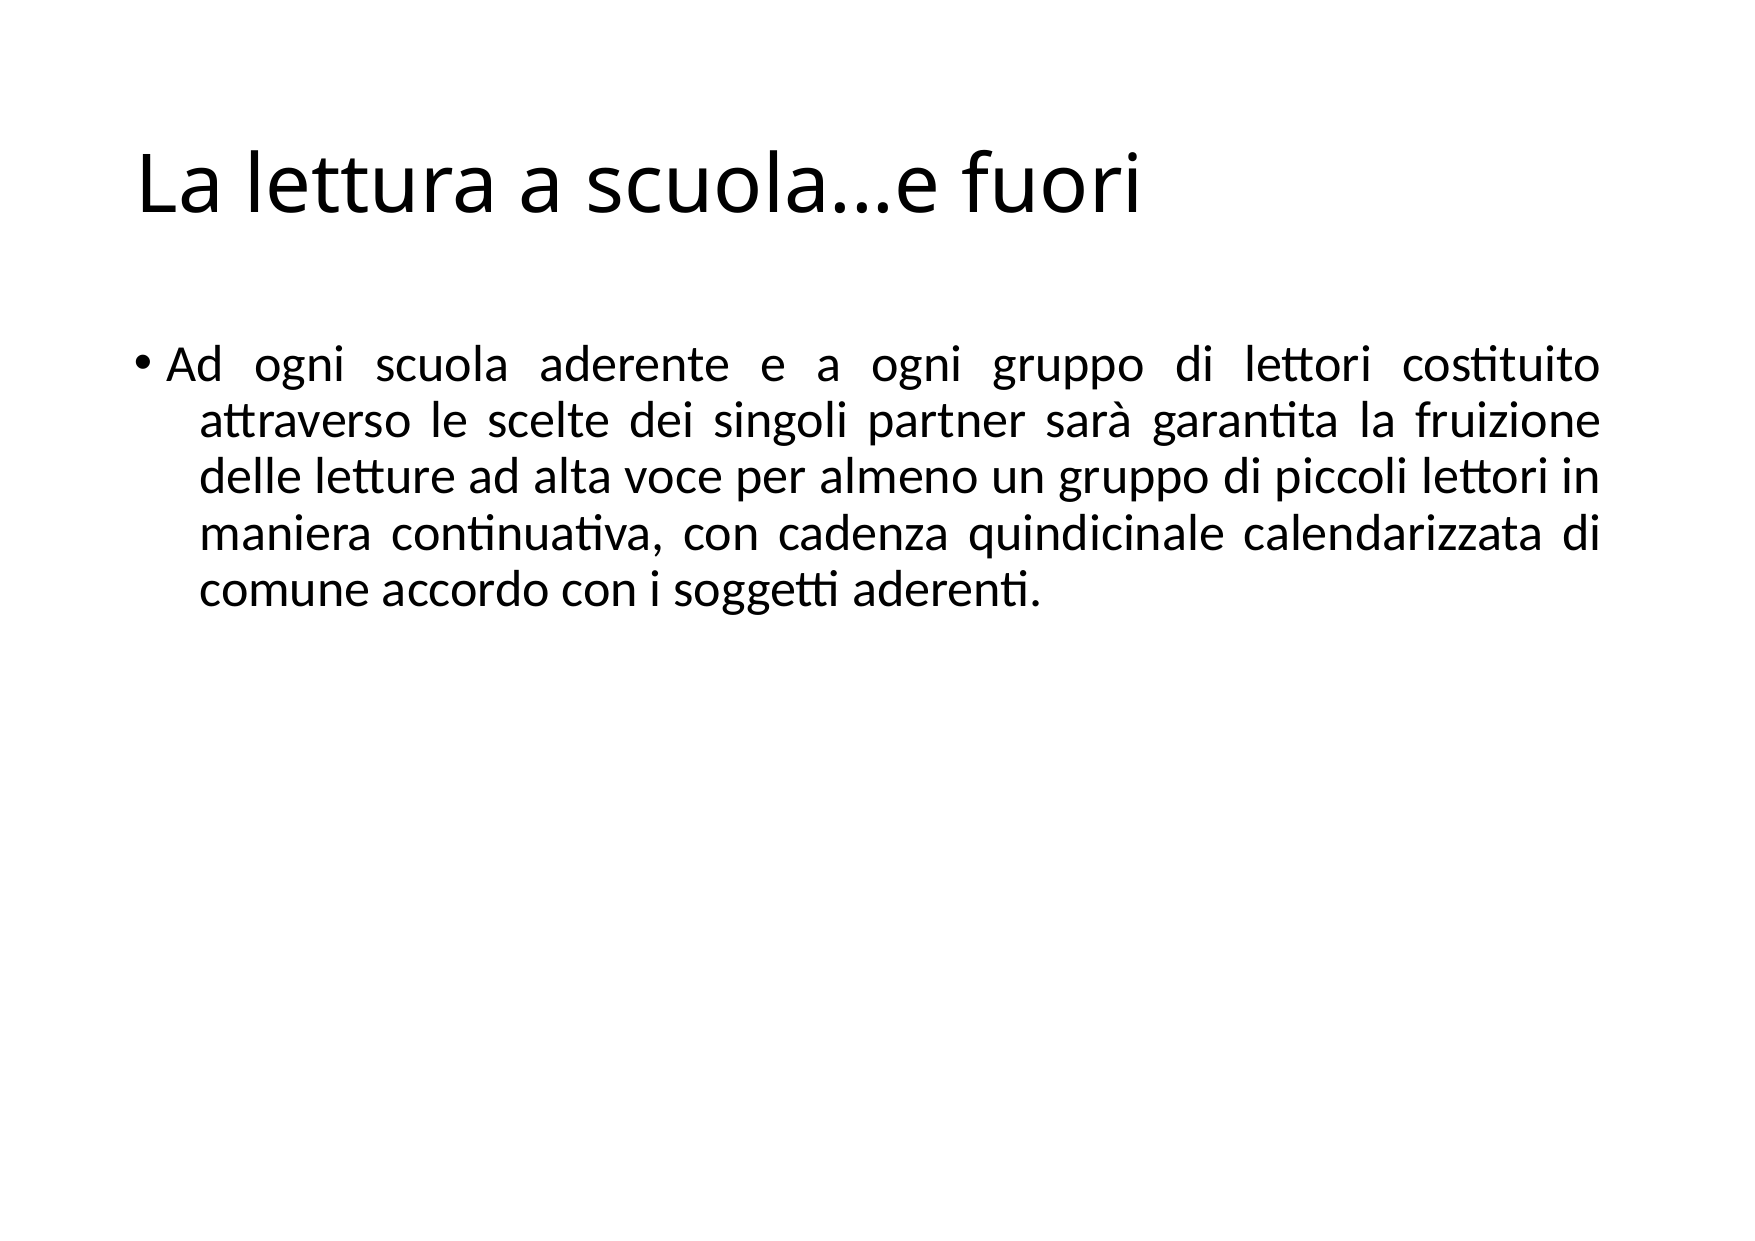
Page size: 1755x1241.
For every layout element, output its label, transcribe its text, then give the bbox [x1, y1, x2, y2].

title La lettura a scuola...e fuori [120, 66, 1634, 306]
list Ad ogni scuola aderente e a ogni gruppo di lettori costituito attraverso le scelte dei singoli partner sarà garantita la fruizione delle letture ad alta voce per almeno un gruppo di piccoli lettori in maniera continuativa, con cadenza quindicinale calendarizzata di comune accordo con i soggetti aderenti. [120, 330, 1634, 1118]
